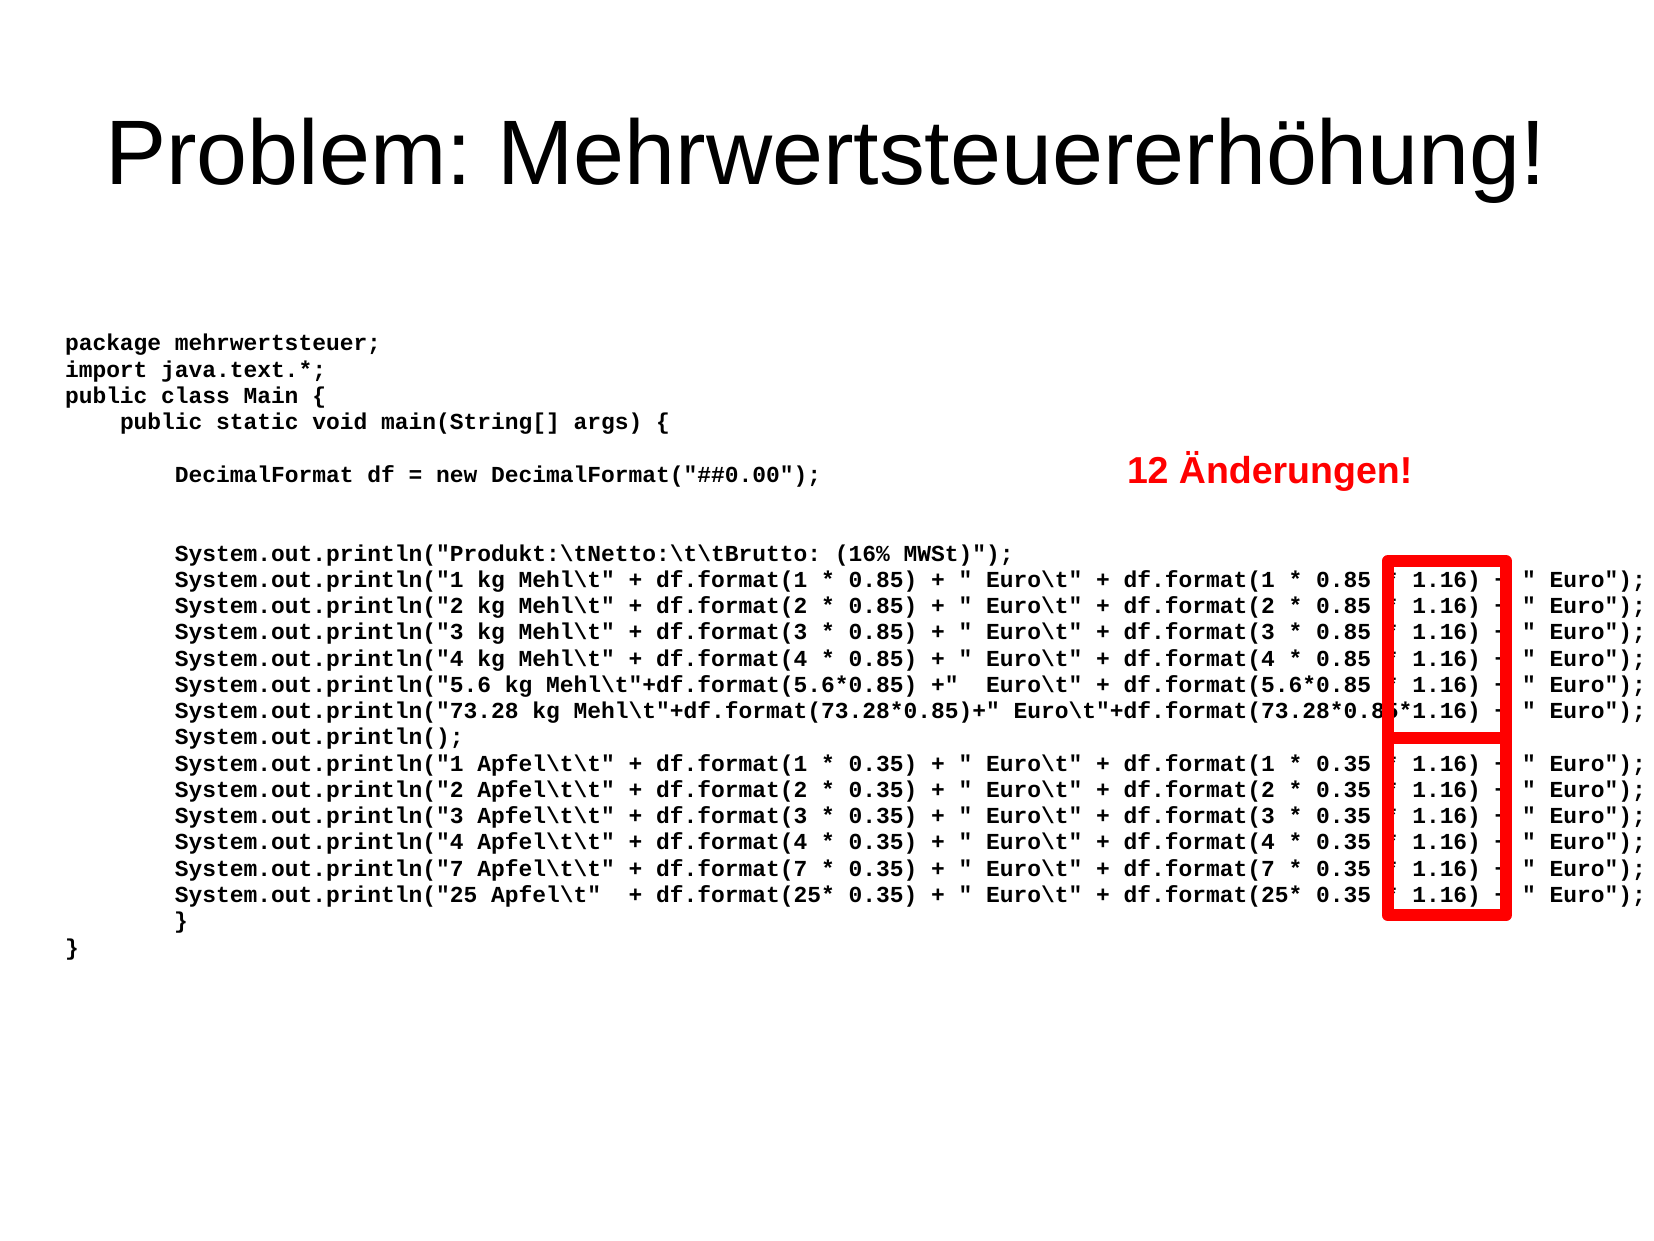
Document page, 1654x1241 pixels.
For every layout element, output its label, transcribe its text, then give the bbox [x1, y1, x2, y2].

subtitle package mehrwertsteuer; import java.text.*; public class Main { public static void main(String[] args) { DecimalFormat df = new DecimalFormat("##0.00"); System.out.println("Produkt:\tNetto:\t\tBrutto: (16% MWSt)"); System.out.println("1 kg Mehl\t" + df.format(1 * 0.85) + " Euro\t" + df.format(1 * 0.85 * 1.16) + " Euro"); System.out.println("2 kg Mehl\t" + df.format(2 * 0.85) + " Euro\t" + df.format(2 * 0.85 * 1.16) + " Euro"); System.out.println("3 kg Mehl\t" + df.format(3 * 0.85) + " Euro\t" + df.format(3 * 0.85 * 1.16) + " Euro"); System.out.println("4 kg Mehl\t" + df.format(4 * 0.85) + " Euro\t" + df.format(4 * 0.85 * 1.16) + " Euro"); System.out.println("5.6 kg Mehl\t"+df.format(5.6*0.85) +" Euro\t" + df.format(5.6*0.85 * 1.16) + " Euro"); System.out.println("73.28 kg Mehl\t"+df.format(73.28*0.85)+" Euro\t"+df.format(73.28*0.85*1.16) + " Euro"); System.out.println(); System.out.println("1 Apfel\t\t" + df.format(1 * 0.35) + " Euro\t" + df.format(1 * 0.35 * 1.16) + " Euro"); System.out.println("2 Apfel\t\t" + df.format(2 * 0.35) + " Euro\t" + df.format(2 * 0.35 * 1.16) + " Euro"); System.out.println("3 Apfel\t\t" + df.format(3 * 0.35) + " Euro\t" + df.format(3 * 0.35 * 1.16) + " Euro"); System.out.println("4 Apfel\t\t" + df.format(4 * 0.35) + " Euro\t" + df.format(4 * 0.35 * 1.16) + " Euro"); System.out.println("7 Apfel\t\t" + df.format(7 * 0.35) + " Euro\t" + df.format(7 * 0.35 * 1.16) + " Euro"); System.out.println("25 Apfel\t" + df.format(25* 0.35) + " Euro\t" + df.format(25* 0.35 * 1.16) + " Euro"); } } [29, 297, 1654, 1102]
text_box 12 Änderungen! [1109, 439, 1431, 504]
title Problem: Mehrwertsteuererhöhung! [82, 56, 1571, 250]
